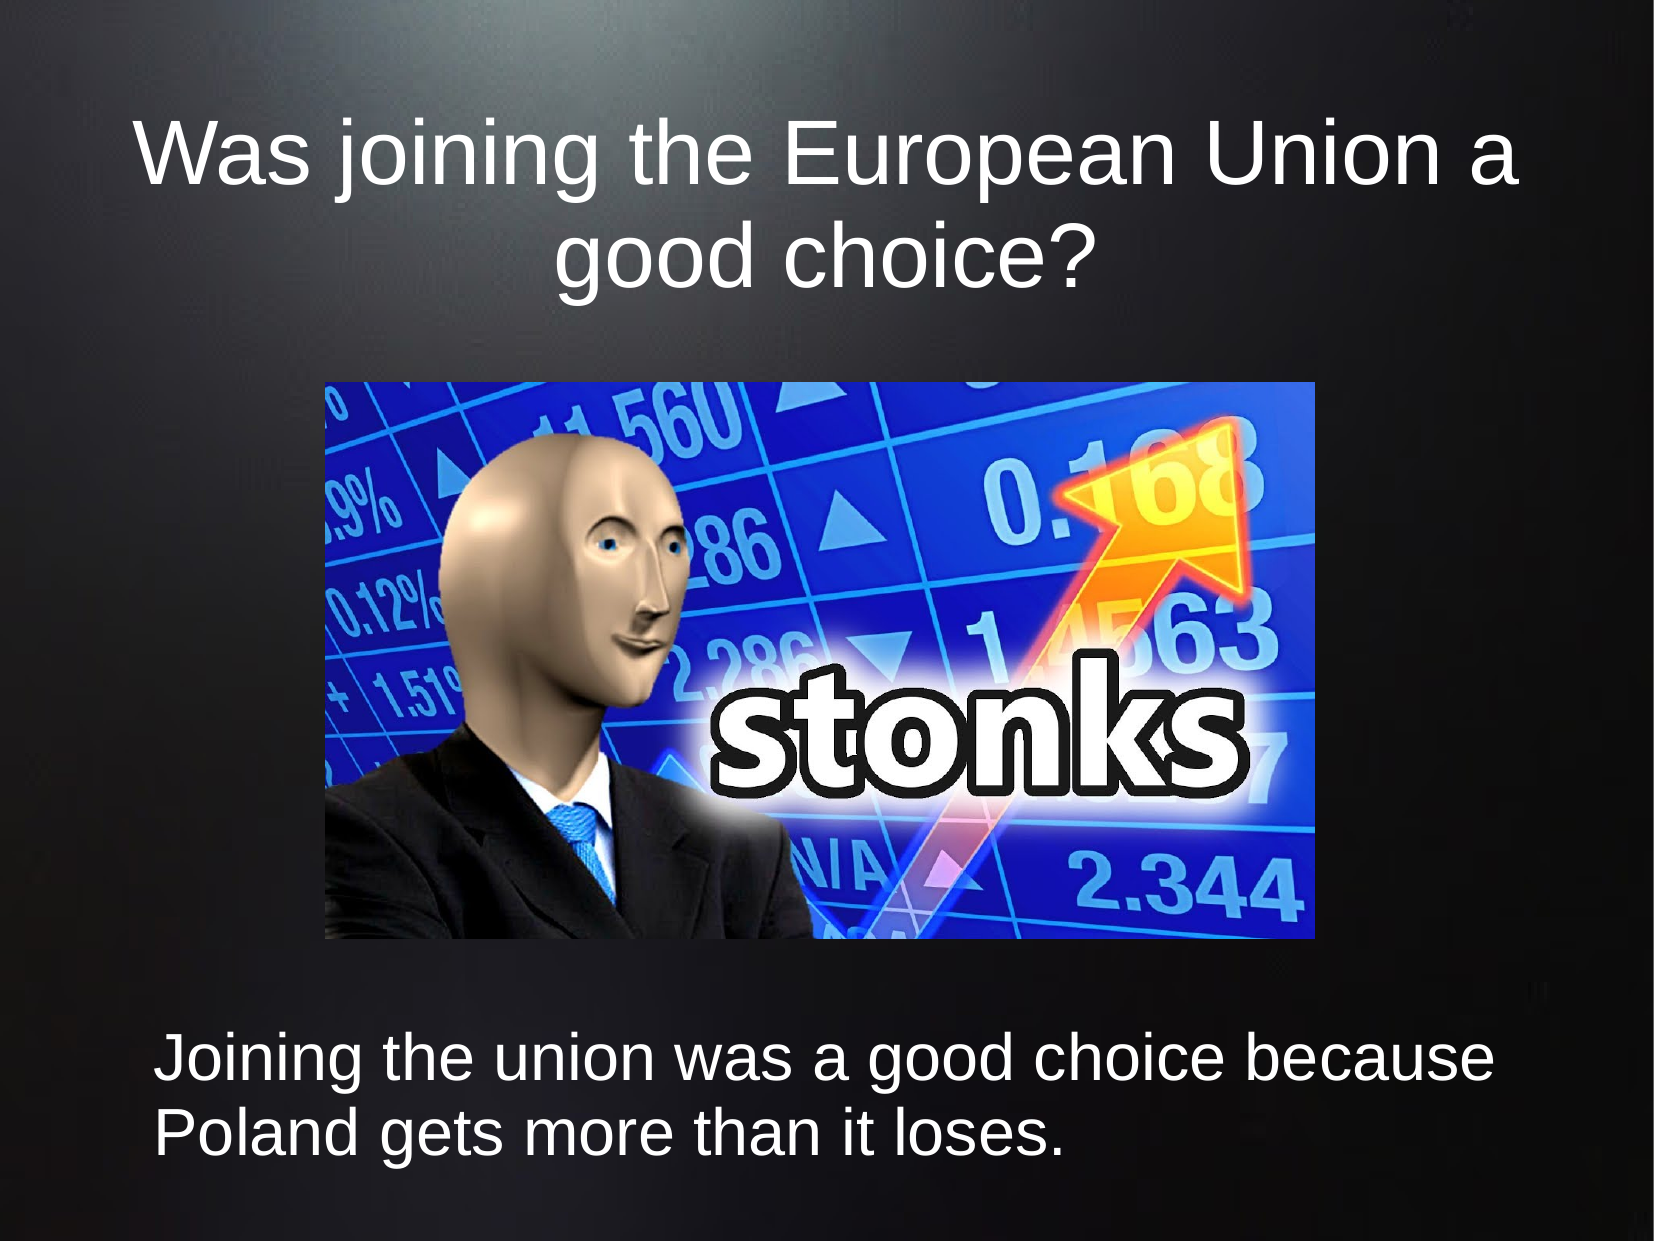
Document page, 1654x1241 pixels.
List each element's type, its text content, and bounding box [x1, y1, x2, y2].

picture [325, 382, 1315, 939]
list Joining the union was a good choice because Poland gets more than it loses. [82, 290, 1571, 1165]
title Was joining the European Union a good choice? [82, 0, 1571, 290]
picture [0, 0, 1654, 1241]
